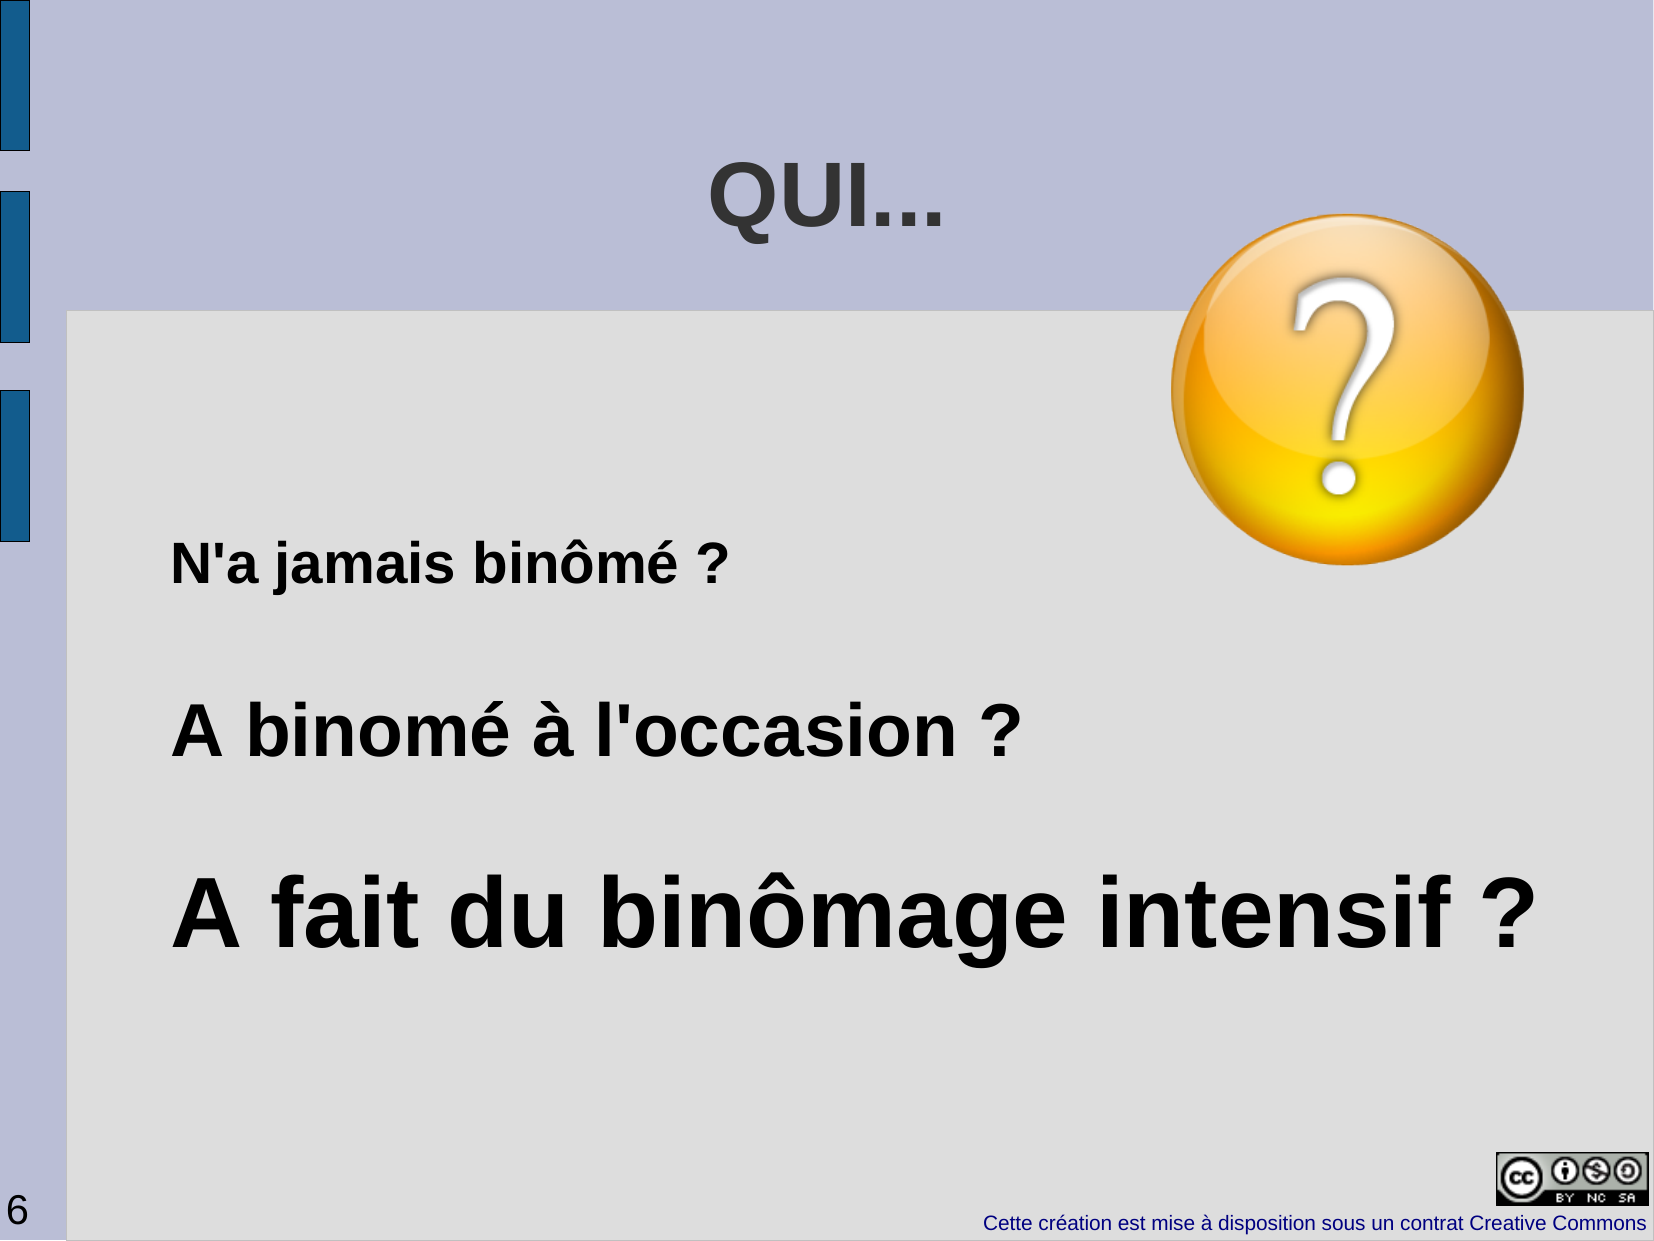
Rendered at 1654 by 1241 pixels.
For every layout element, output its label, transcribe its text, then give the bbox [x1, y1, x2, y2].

title QUI... [121, 91, 1534, 299]
list N'a jamais binômé ? A binomé à l'occasion ? A fait du binômage intensif ? [152, 344, 1654, 1241]
picture [1164, 208, 1530, 573]
